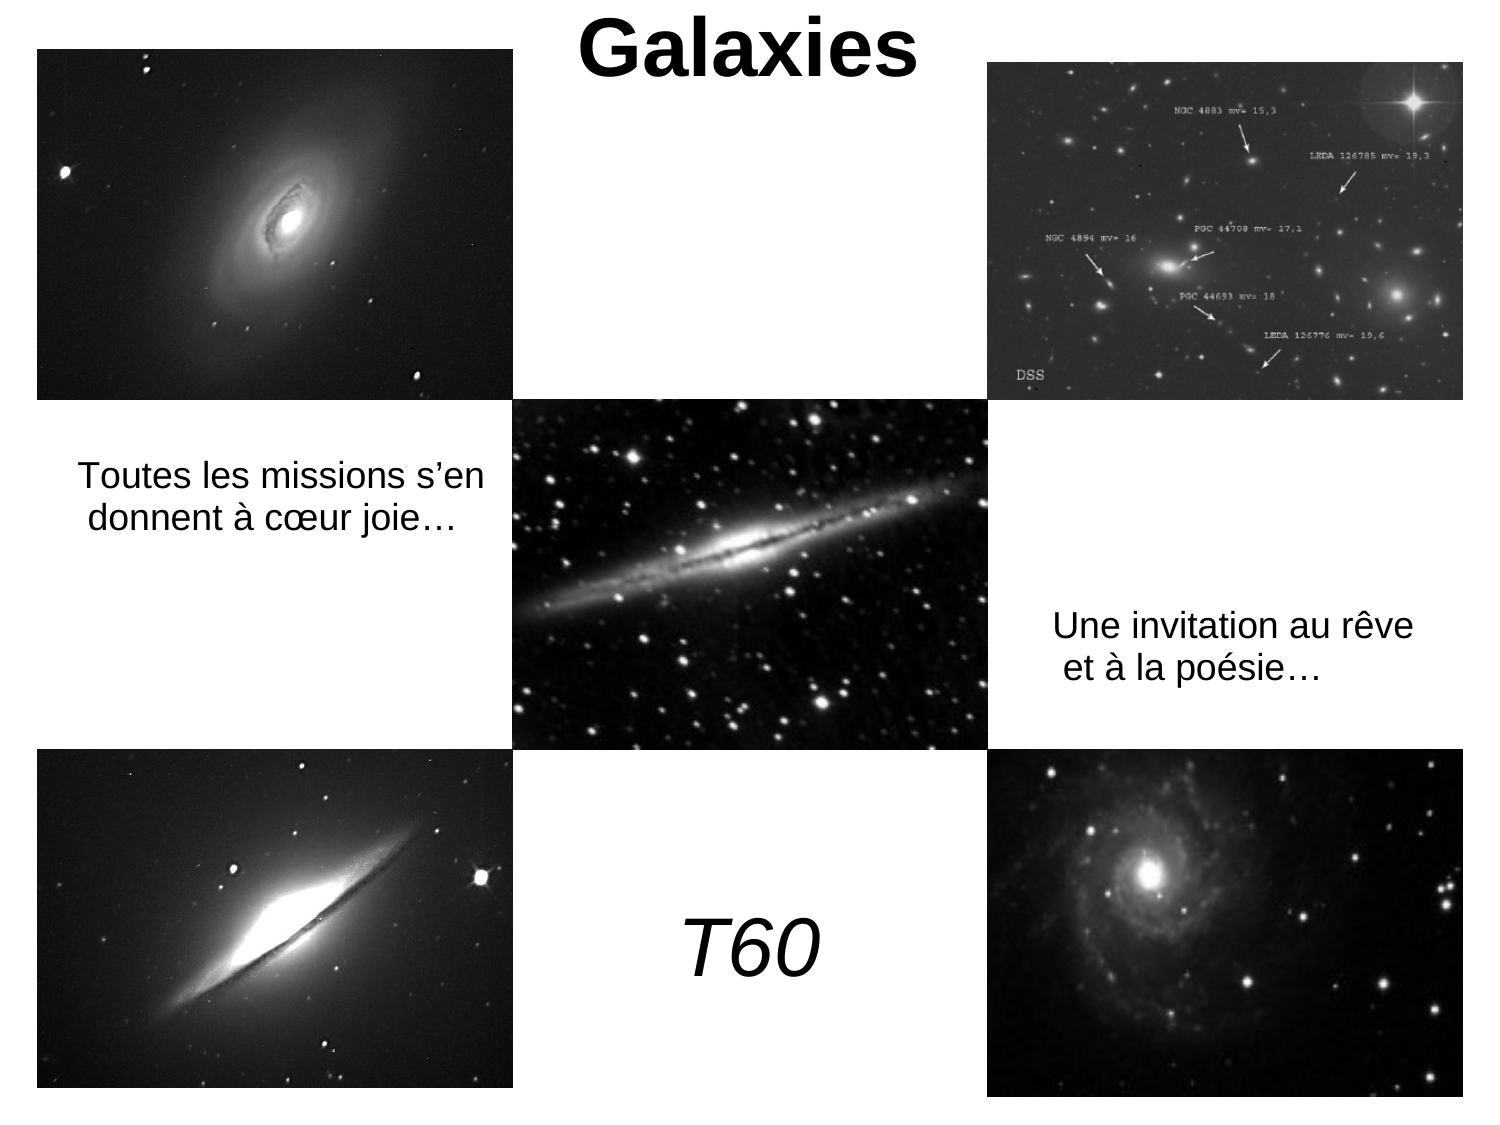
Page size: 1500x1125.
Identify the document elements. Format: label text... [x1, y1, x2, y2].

picture [37, 49, 1463, 1097]
text_box T60 [662, 899, 836, 1002]
text_box Galaxies [562, 0, 935, 102]
text_box Toutes les missions s’en donnent à cœur joie… [62, 449, 501, 547]
text_box Une invitation au rêve et à la poésie… [1037, 599, 1430, 697]
